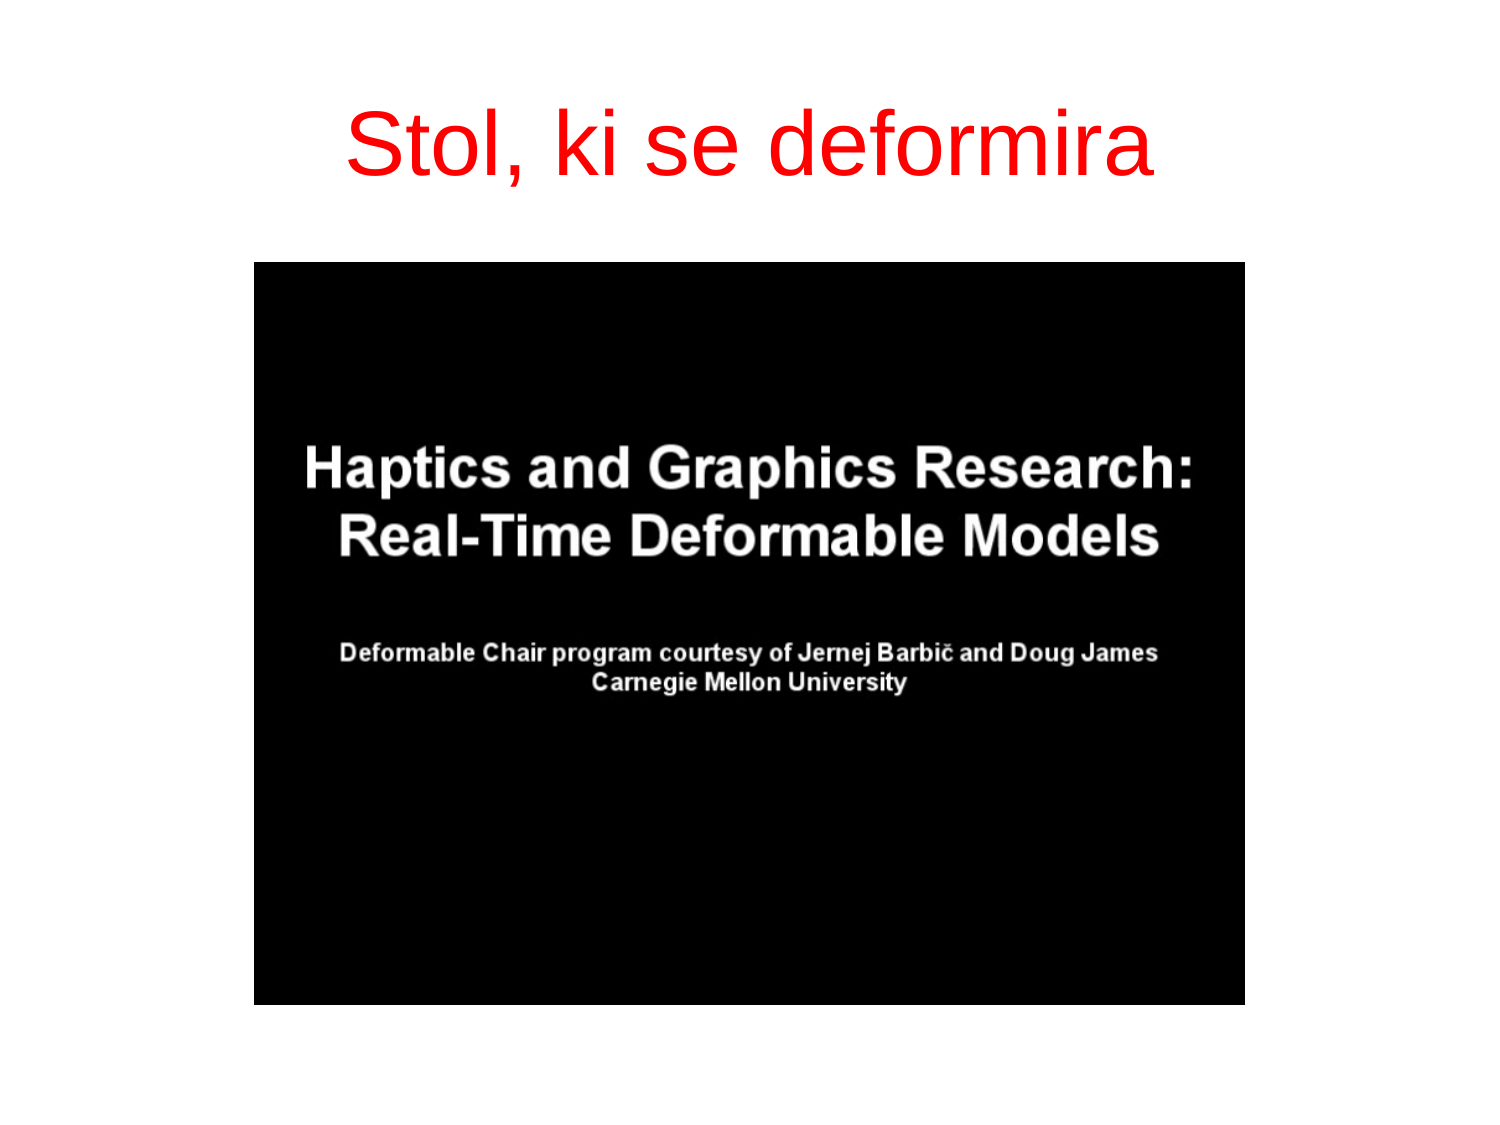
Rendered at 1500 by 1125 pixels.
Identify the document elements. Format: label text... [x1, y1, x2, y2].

title Stol, ki se deformira [75, 45, 1426, 233]
picture [254, 262, 1245, 1005]
